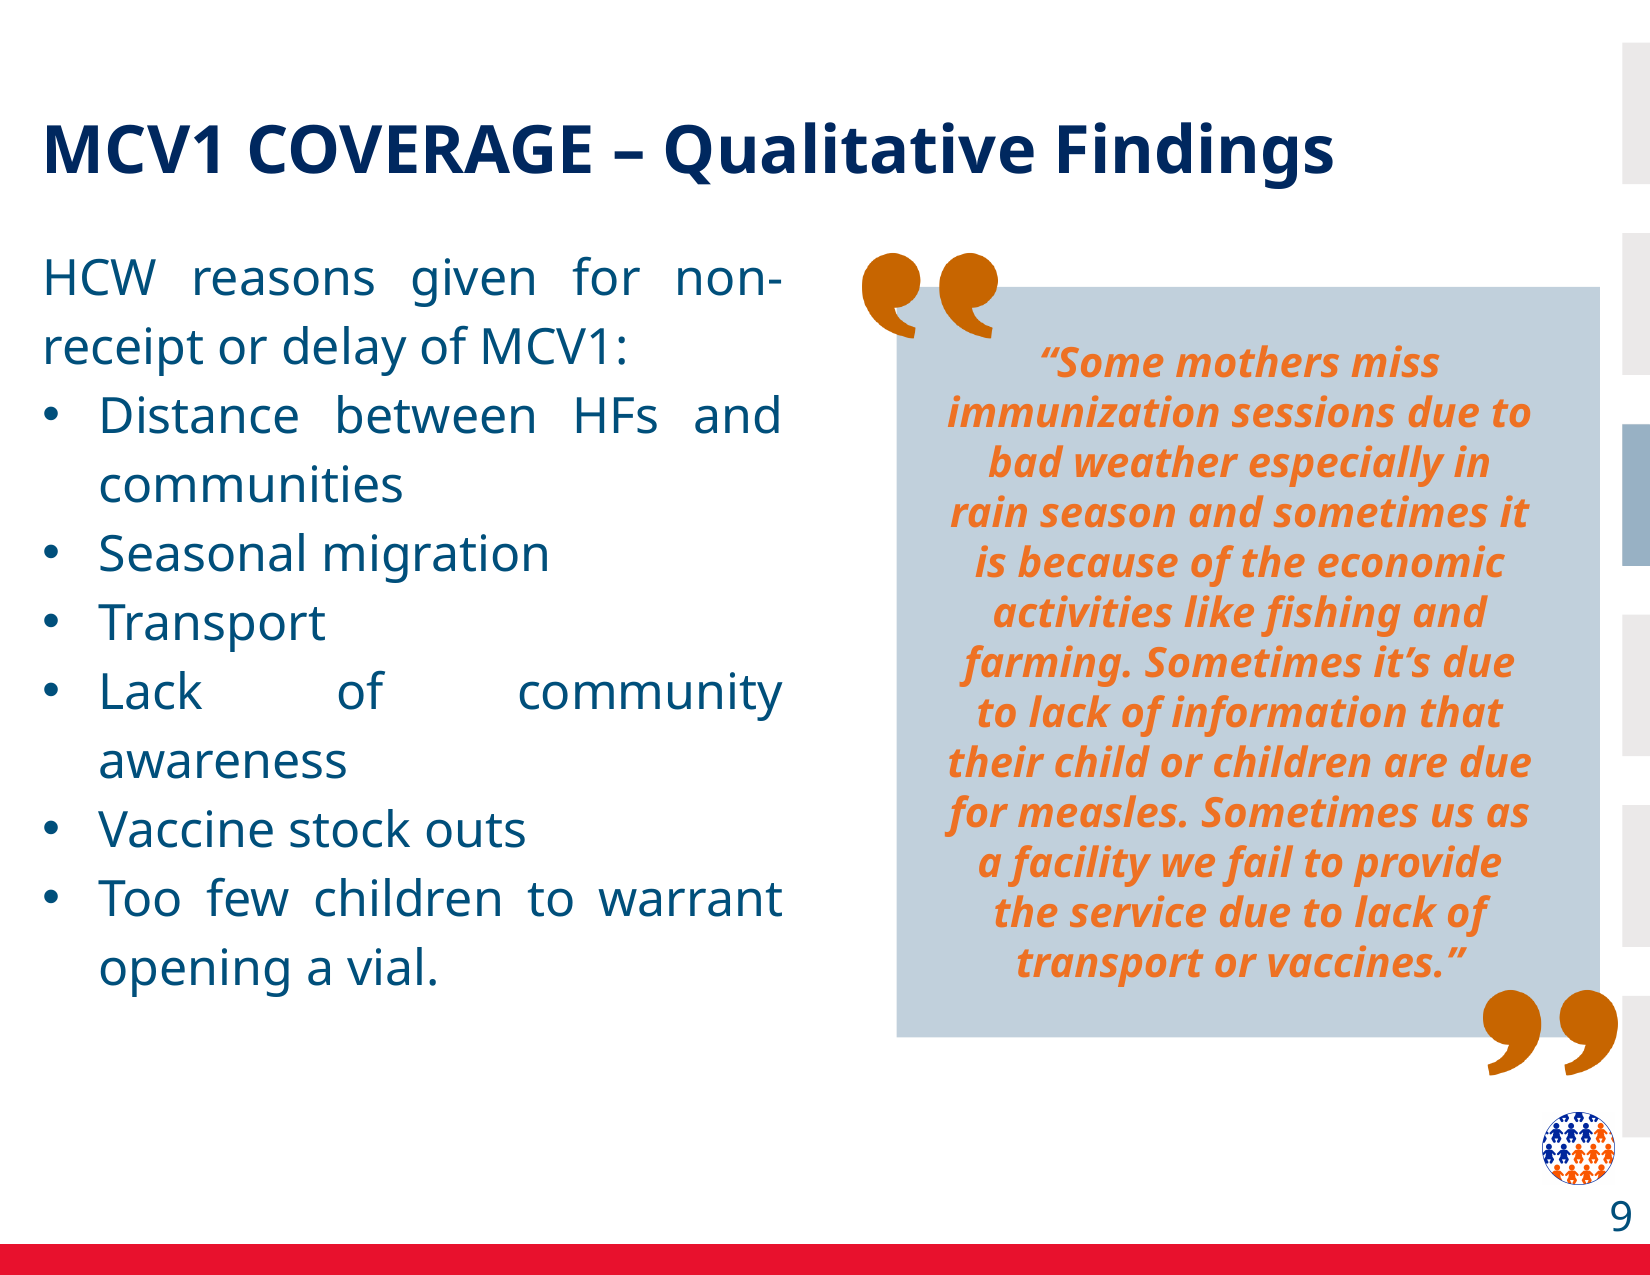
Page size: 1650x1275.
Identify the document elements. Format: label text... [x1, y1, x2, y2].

picture [1542, 1112, 1615, 1185]
text_box “Some mothers miss immunization sessions due to bad weather especially in rain season and sometimes it is because of the economic activities like fishing and farming. Sometimes it’s due to lack of information that their child or children are due for measles. Sometimes us as a facility we fail to provide the service due to lack of transport or vaccines.” [929, 328, 1550, 994]
title MCV1 COVERAGE – Qualitative Findings [24, 53, 1375, 241]
text_box [1005, 286, 1600, 957]
list HCW reasons given for non-receipt or delay of MCV1: Distance between HFs and communities Seasonal migration Transport Lack of community awareness Vaccine stock outs Too few children to warrant opening a vial. [25, 228, 800, 1009]
picture [1475, 957, 1625, 1108]
text_box <number> [1265, 1181, 1650, 1250]
picture [854, 220, 1005, 371]
text_box [896, 371, 1475, 1038]
